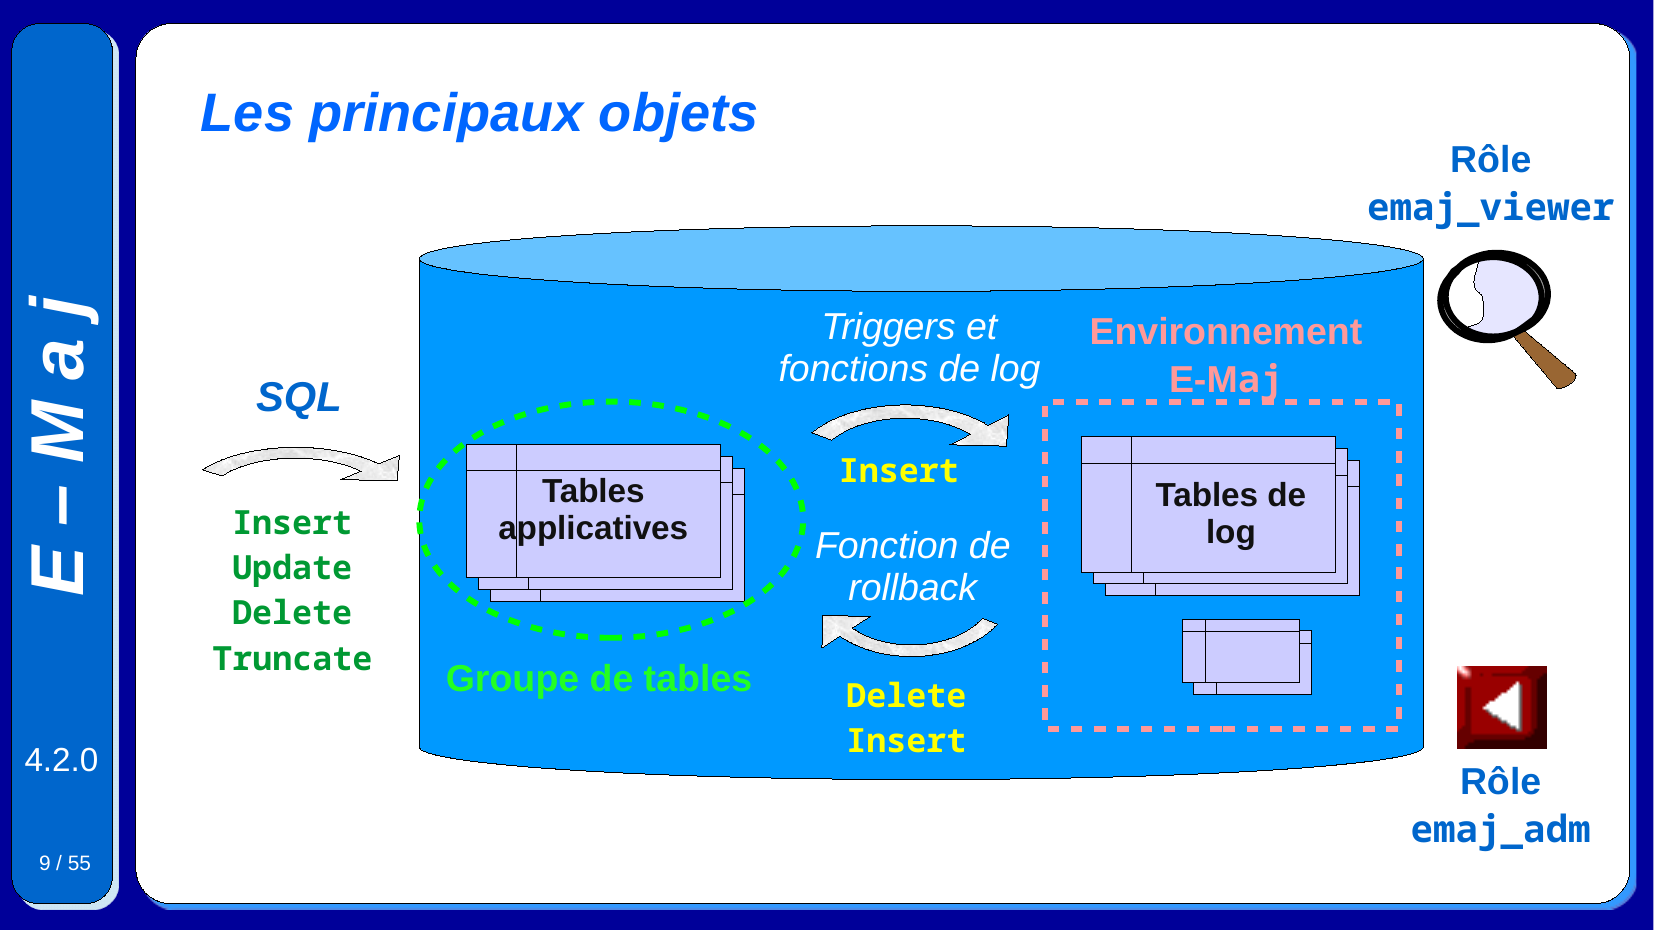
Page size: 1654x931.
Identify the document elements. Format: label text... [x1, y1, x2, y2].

text_box SQL [194, 366, 404, 428]
picture [1457, 666, 1547, 749]
text_box Rôle emaj_viewer [1352, 131, 1630, 233]
text_box Environnement E-Maj [1074, 303, 1378, 404]
text_box Groupe de tables [431, 649, 768, 707]
text_box [202, 447, 400, 481]
text_box [1440, 252, 1577, 389]
text_box [419, 260, 1424, 780]
text_box Fonction de rollback [755, 516, 1070, 616]
text_box Rôle emaj_adm [1395, 752, 1609, 855]
text_box Tables de log [1138, 468, 1323, 561]
text_box Delete Insert [802, 664, 1010, 759]
text_box Insert Update Delete Truncate [183, 491, 402, 661]
title Les principaux objets [200, 34, 1575, 191]
text_box Tables applicatives [448, 465, 739, 557]
text_box Triggers et fonctions de log [761, 298, 1058, 398]
text_box Insert [817, 439, 981, 494]
